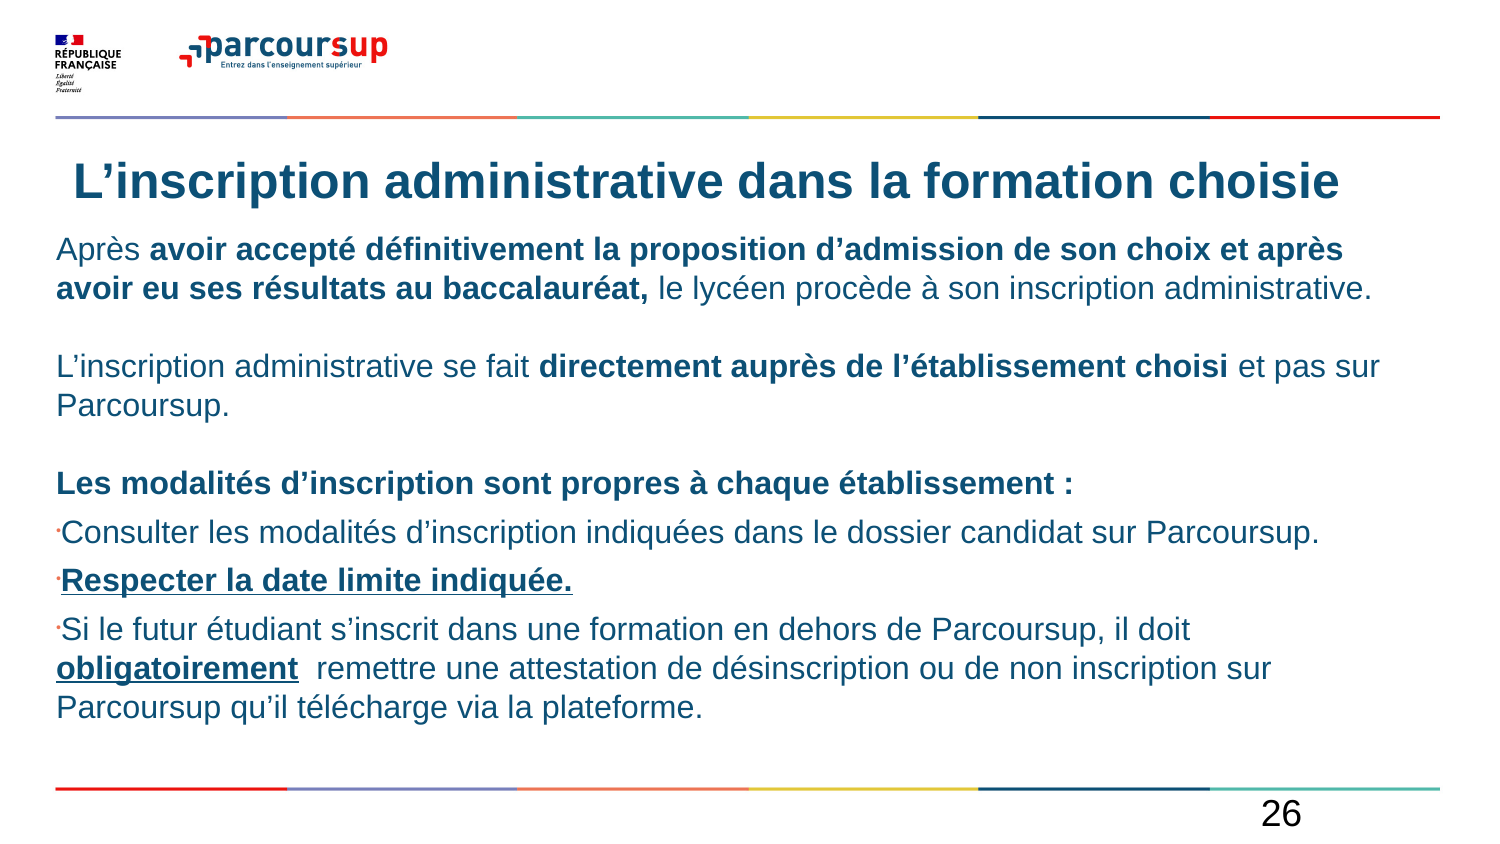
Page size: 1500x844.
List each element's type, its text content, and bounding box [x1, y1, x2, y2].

list Après avoir accepté définitivement la proposition d’admission de son choix et après avoir eu ses résultats au baccalauréat, le lycéen procède à son inscription administrative. L’inscription administrative se fait directement auprès de l’établissement choisi et pas sur Parcoursup. Les modalités d’inscription sont propres à chaque établissement : Consulter les modalités d’inscription indiquées dans le dossier candidat sur Parcoursup. Respecter la date limite indiquée. Si le futur étudiant s’inscrit dans une formation en dehors de Parcoursup, il doit obligatoirement remettre une attestation de désinscription ou de non inscription sur Parcoursup qu’il télécharge via la plateforme. [41, 221, 1424, 765]
title L’inscription administrative dans la formation choisie [59, 147, 1441, 266]
text_box [1246, 784, 1438, 844]
